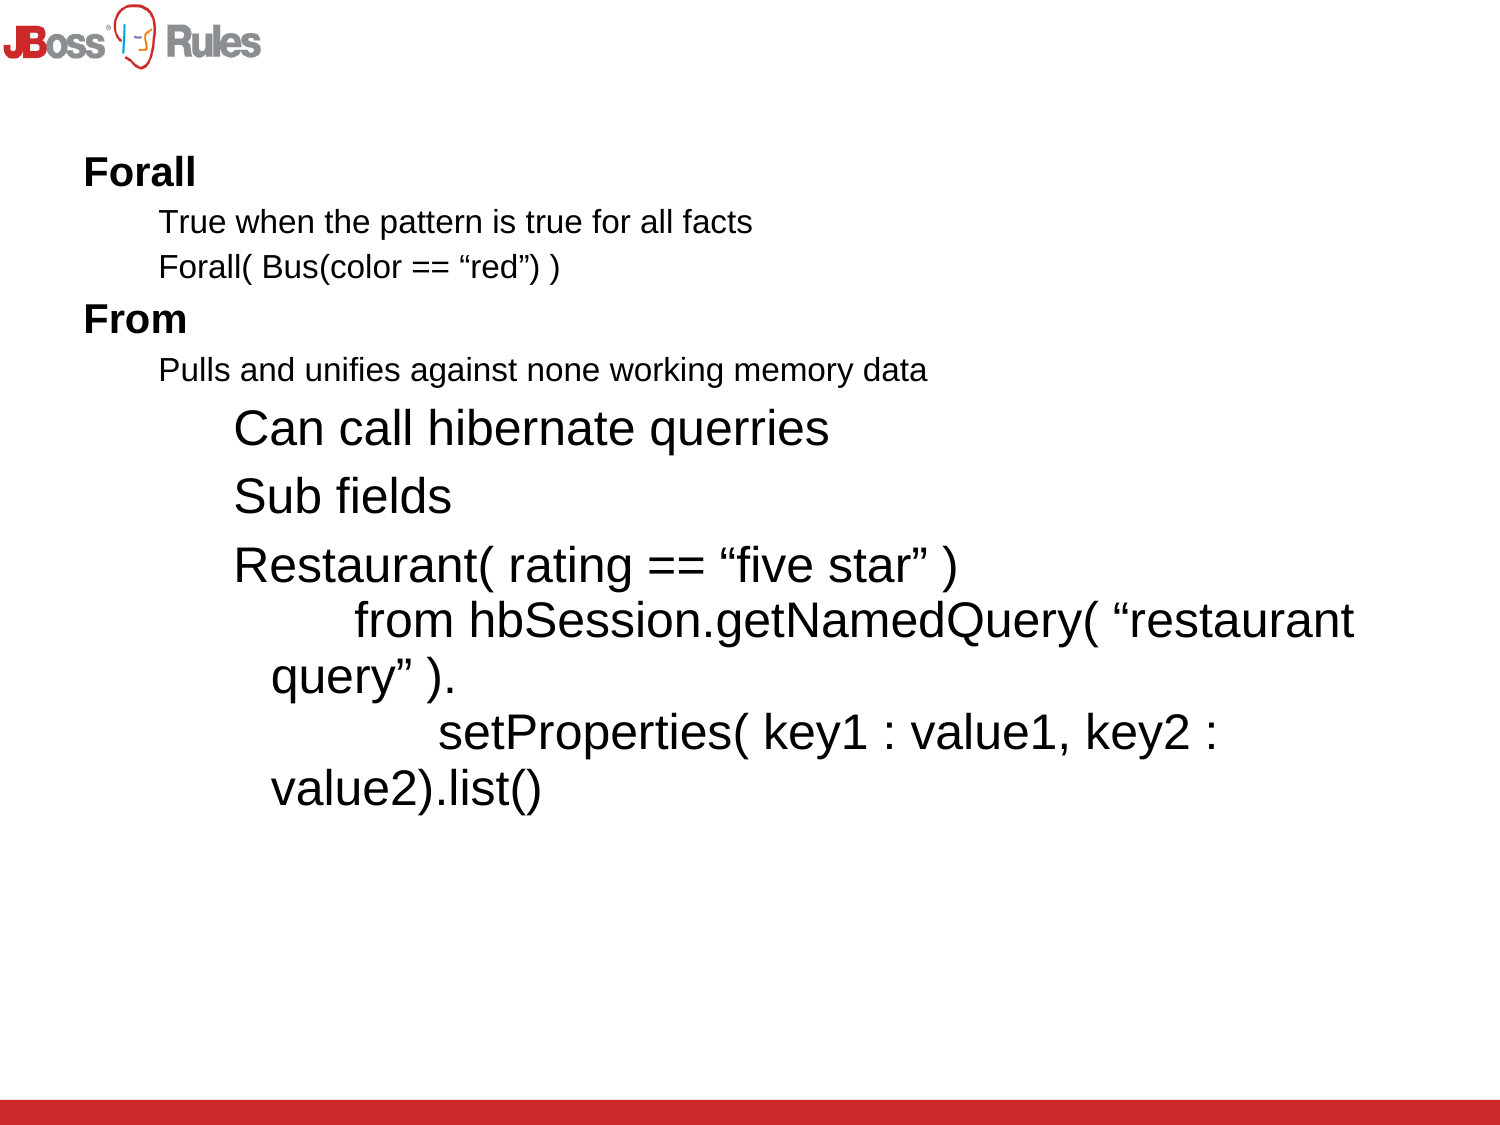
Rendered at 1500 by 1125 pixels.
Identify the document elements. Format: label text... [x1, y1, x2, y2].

picture [0, 0, 266, 73]
list Forall True when the pattern is true for all facts Forall( Bus(color == “red”) ) From Pulls and unifies against none working memory data Can call hibernate querries Sub fields Restaurant( rating == “five star” ) from hbSession.getNamedQuery( “restaurant query” ). setProperties( key1 : value1, key2 : value2).list() [83, 148, 1359, 827]
